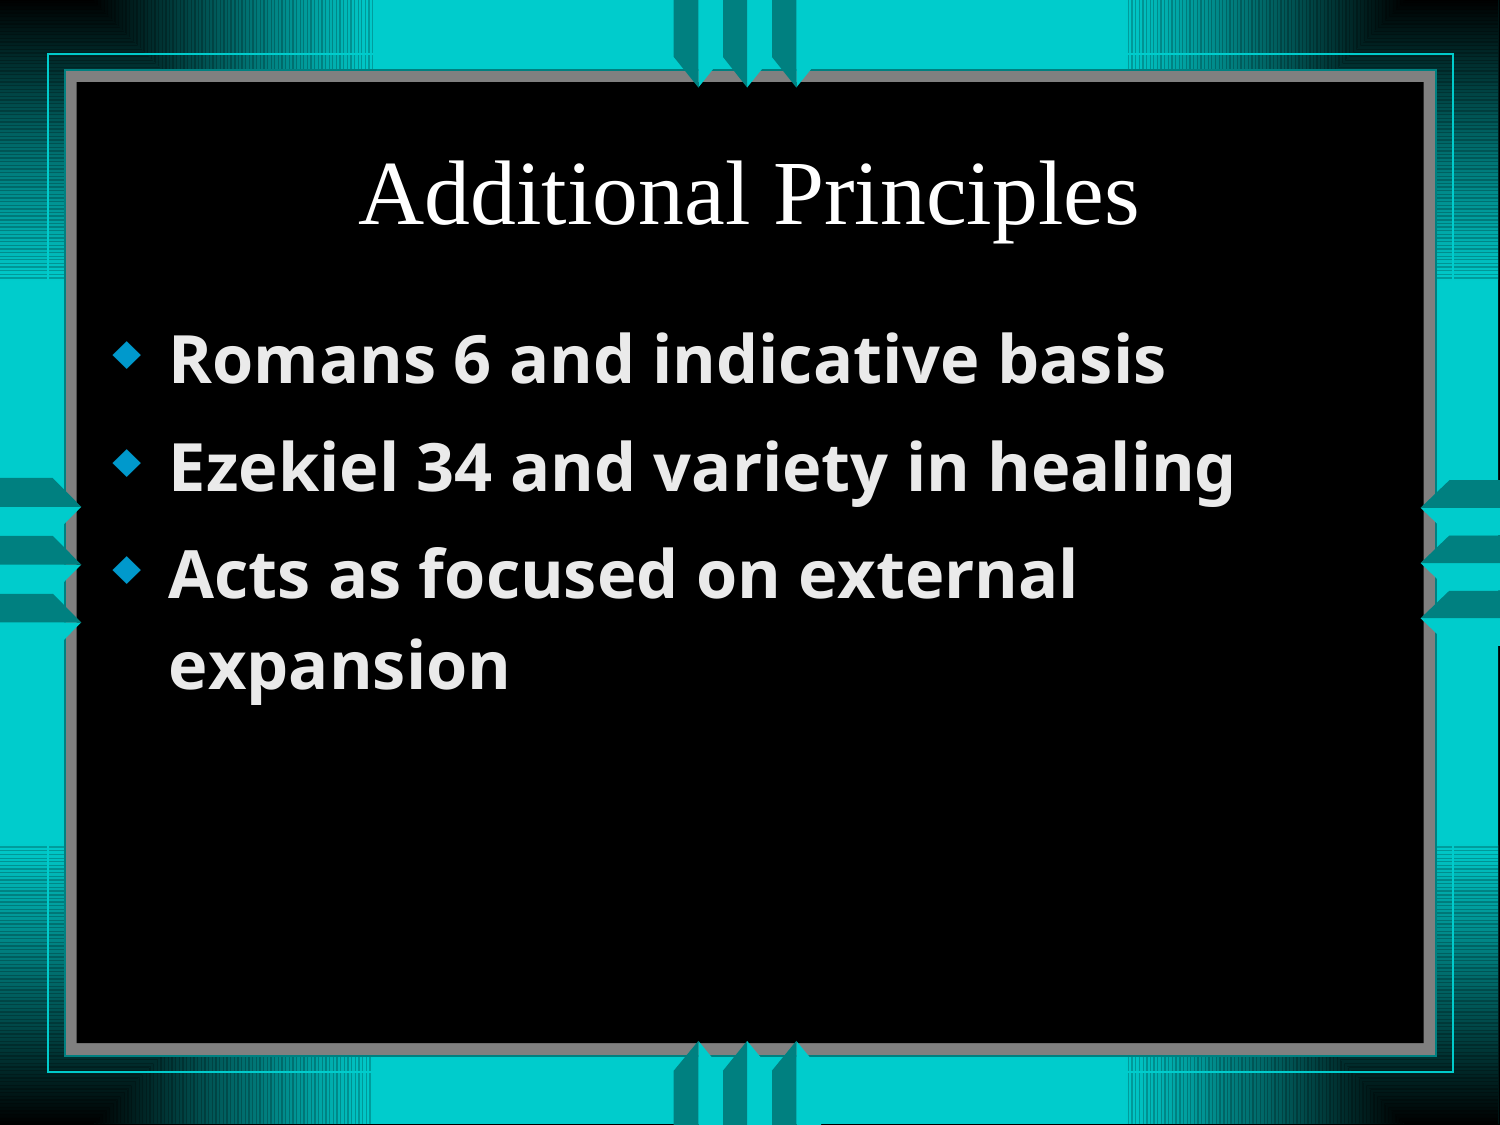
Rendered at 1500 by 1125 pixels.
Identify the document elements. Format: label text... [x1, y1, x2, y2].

list Romans 6 and indicative basis Ezekiel 34 and variety in healing Acts as focused on external expansion [112, 312, 1388, 1008]
title Additional Principles [112, 99, 1388, 288]
